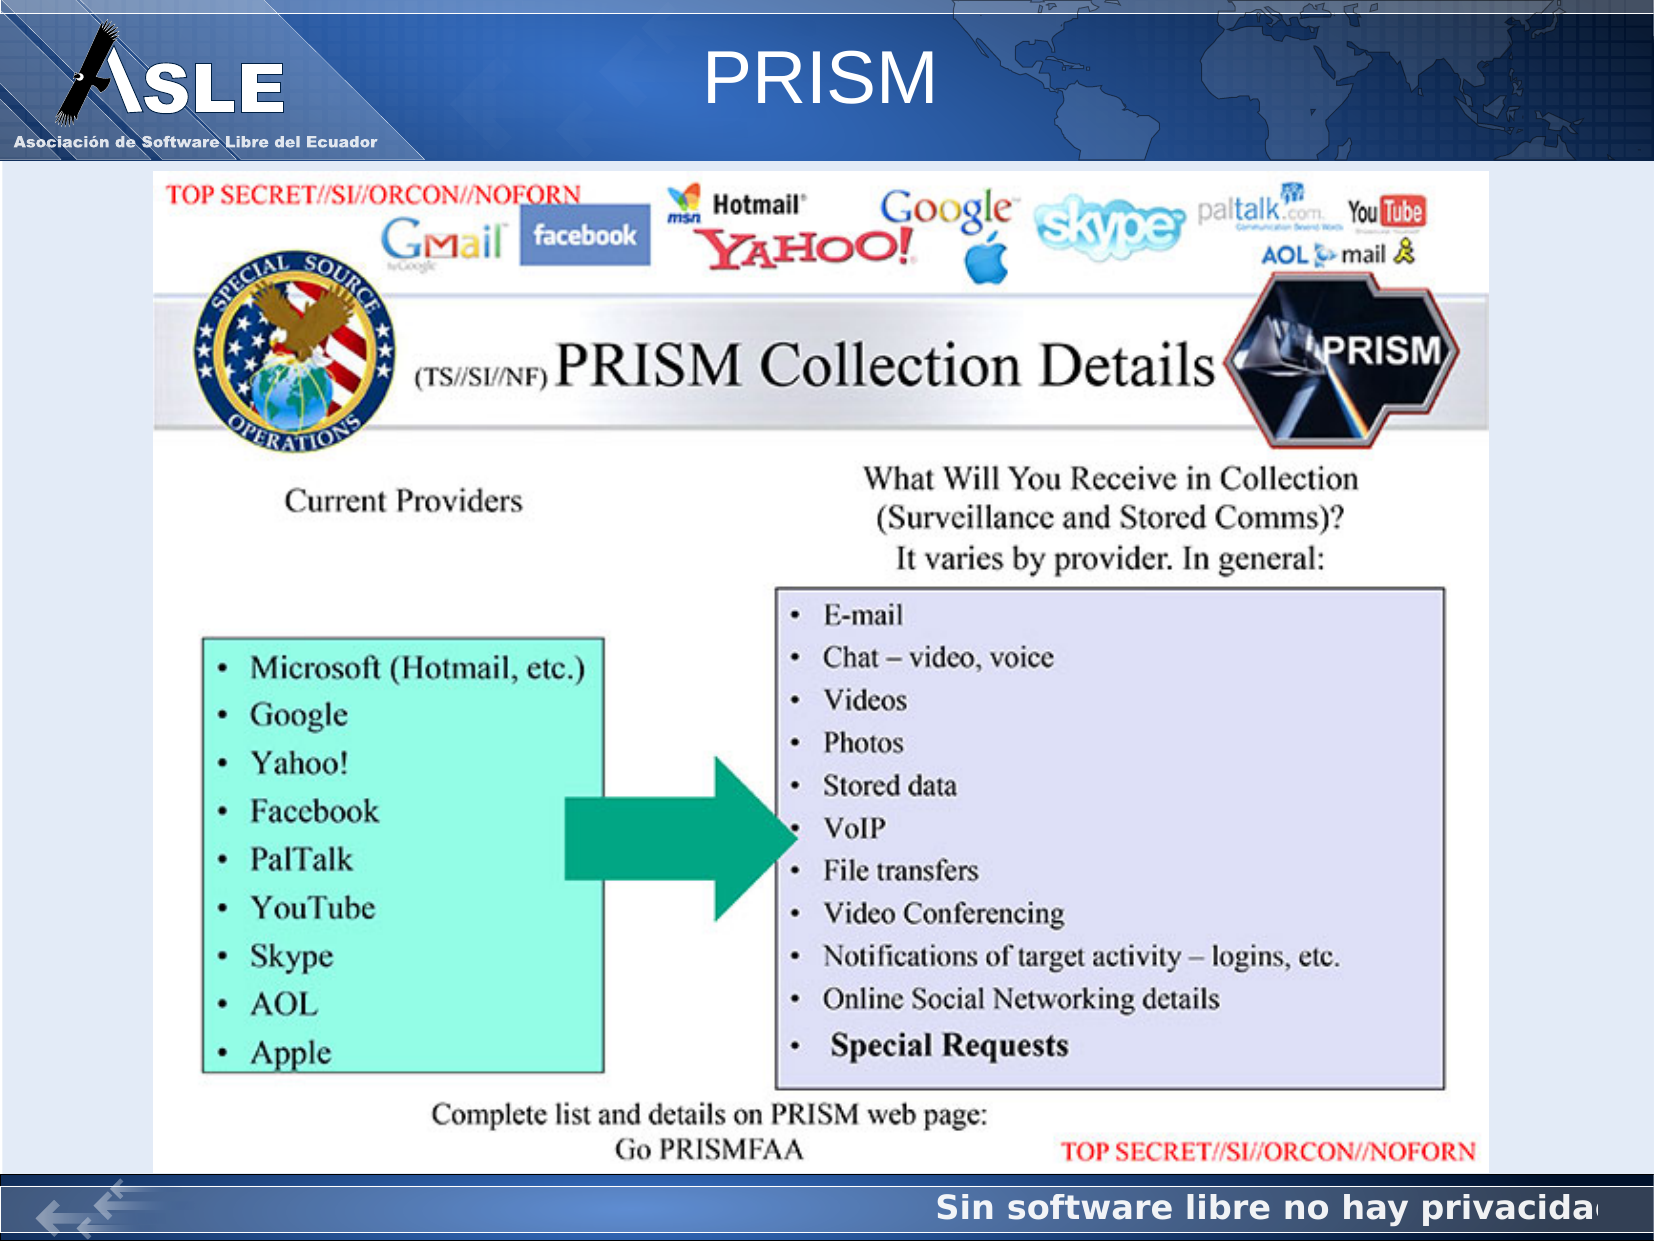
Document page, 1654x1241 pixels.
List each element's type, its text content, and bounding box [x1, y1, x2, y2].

picture [153, 171, 1489, 1173]
title PRISM [0, 26, 1642, 130]
